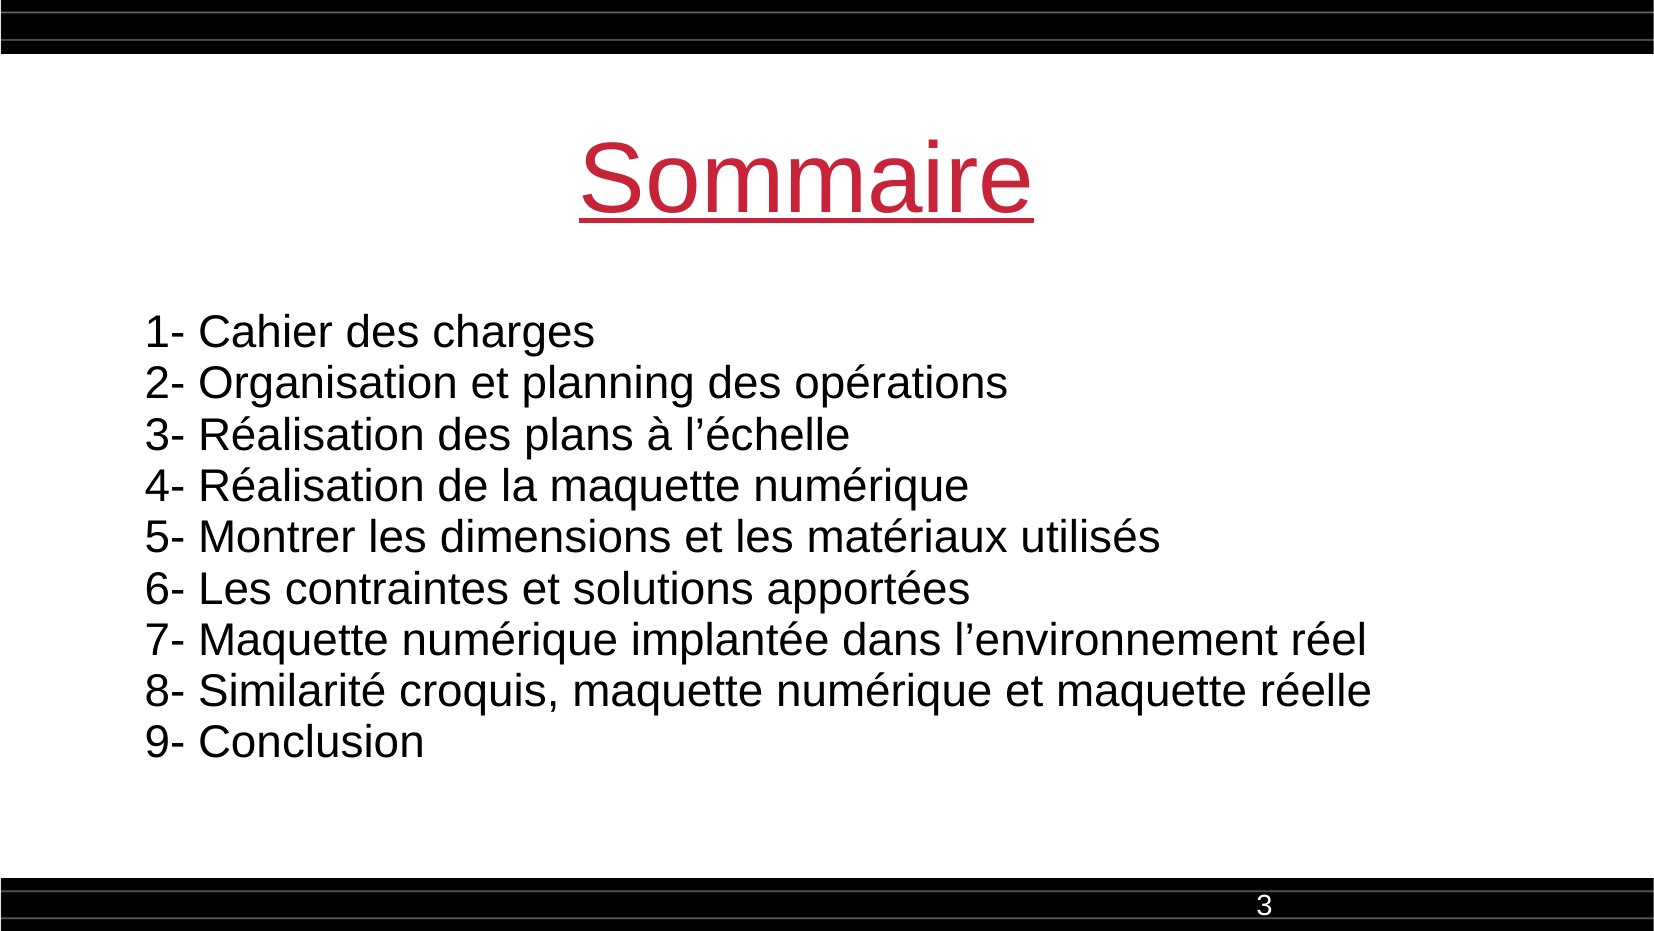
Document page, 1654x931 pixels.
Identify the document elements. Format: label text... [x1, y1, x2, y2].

title Sommaire [578, 112, 1654, 233]
picture [0, 0, 1654, 54]
picture [0, 878, 1654, 931]
text_box 1- Cahier des charges 2- Organisation et planning des opérations 3- Réalisation des plans à l’échelle 4- Réalisation de la maquette numérique 5- Montrer les dimensions et les matériaux utilisés 6- Les contraintes et solutions apportées 7- Maquette numérique implantée dans l’environnement réel 8- Similarité croquis, maquette numérique et maquette réelle 9- Conclusion [129, 298, 1388, 776]
